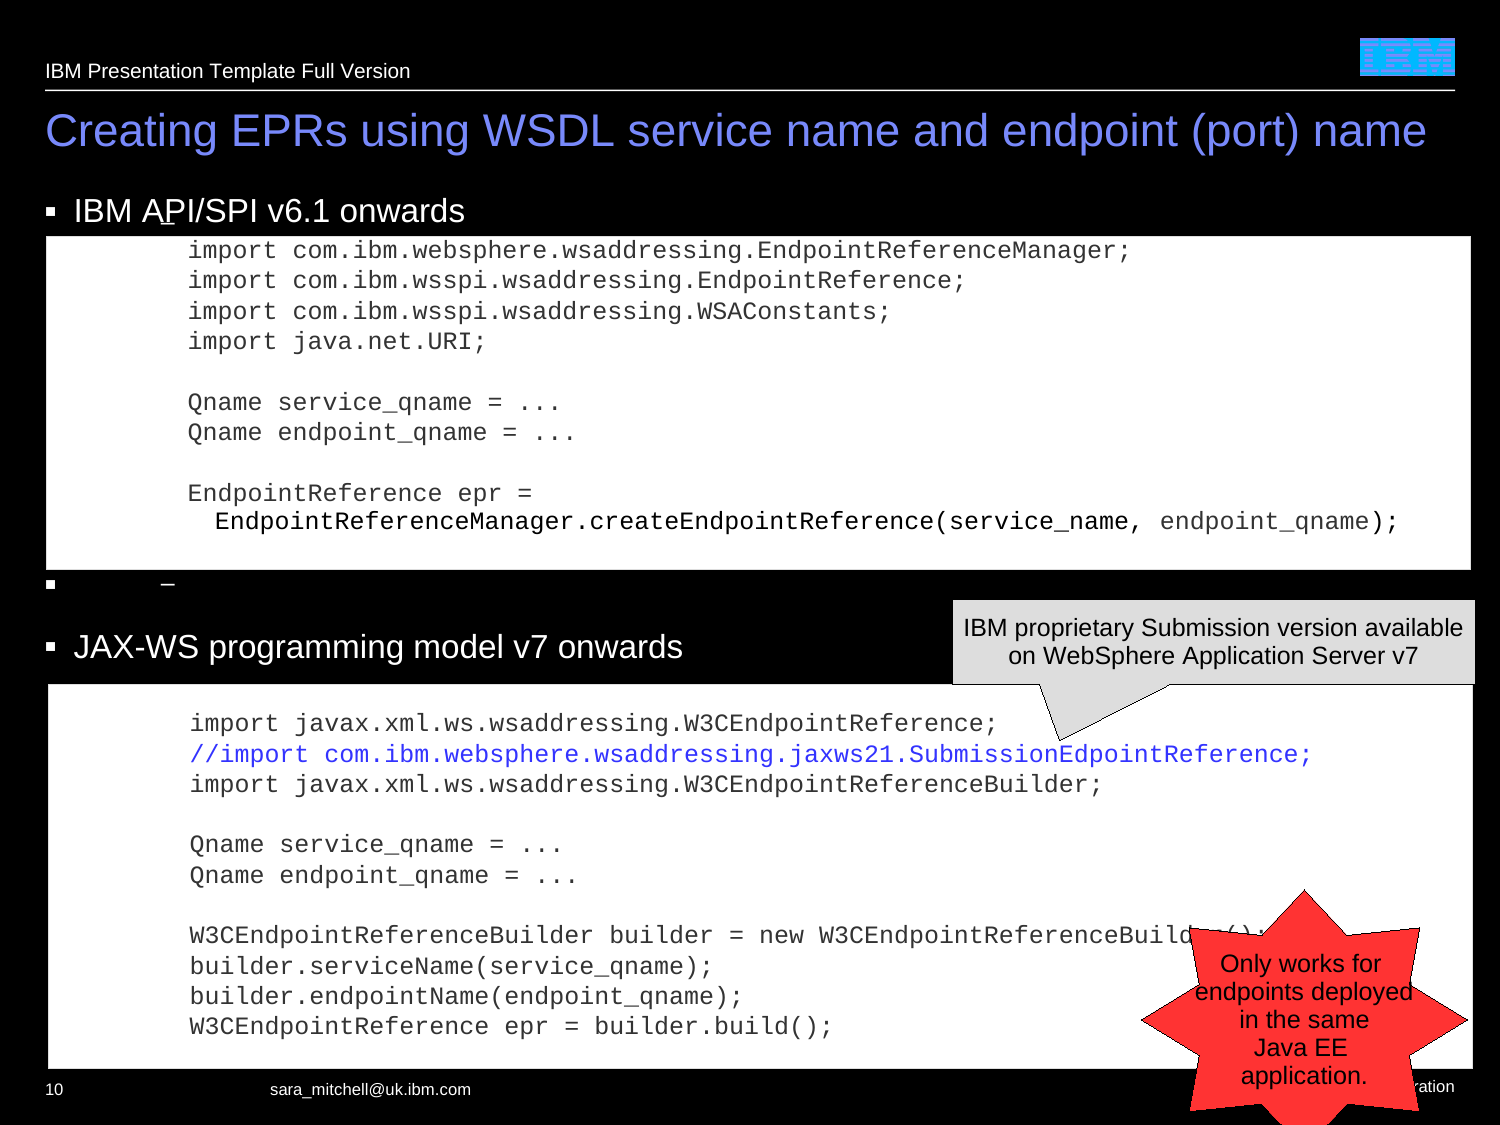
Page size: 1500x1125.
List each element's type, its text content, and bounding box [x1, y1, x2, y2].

text_box IBM proprietary Submission version available on WebSphere Application Server v7 [952, 599, 1476, 741]
title Creating EPRs using WSDL service name and endpoint (port) name [30, 97, 1456, 185]
list IBM API/SPI v6.1 onwards JAX-WS programming model v7 onwards [30, 185, 1456, 1058]
text_box import javax.xml.ws.wsaddressing.W3CEndpointReference; //import com.ibm.websphere.wsaddressing.jaxws21.SubmissionEdpointReference; import javax.xml.ws.wsaddressing.W3CEndpointReferenceBuilder; Qname service_qname = ... Qname endpoint_qname = ... W3CEndpointReferenceBuilder builder = new W3CEndpointReferenceBuilder(); builder.serviceName(service_qname); builder.endpointName(endpoint_qname); W3CEndpointReference epr = builder.build(); [49, 684, 1473, 1069]
text_box import com.ibm.websphere.wsaddressing.EndpointReferenceManager; import com.ibm.wsspi.wsaddressing.EndpointReference; import com.ibm.wsspi.wsaddressing.WSAConstants; import java.net.URI; Qname service_qname = ... Qname endpoint_qname = ... EndpointReference epr = EndpointReferenceManager.createEndpointReference(service_name, endpoint_qname); [47, 236, 1471, 569]
text_box IBM Presentation Template Full Version [30, 37, 1306, 83]
text_box Only works for endpoints deployed in the same Java EE application. [1141, 889, 1468, 1125]
